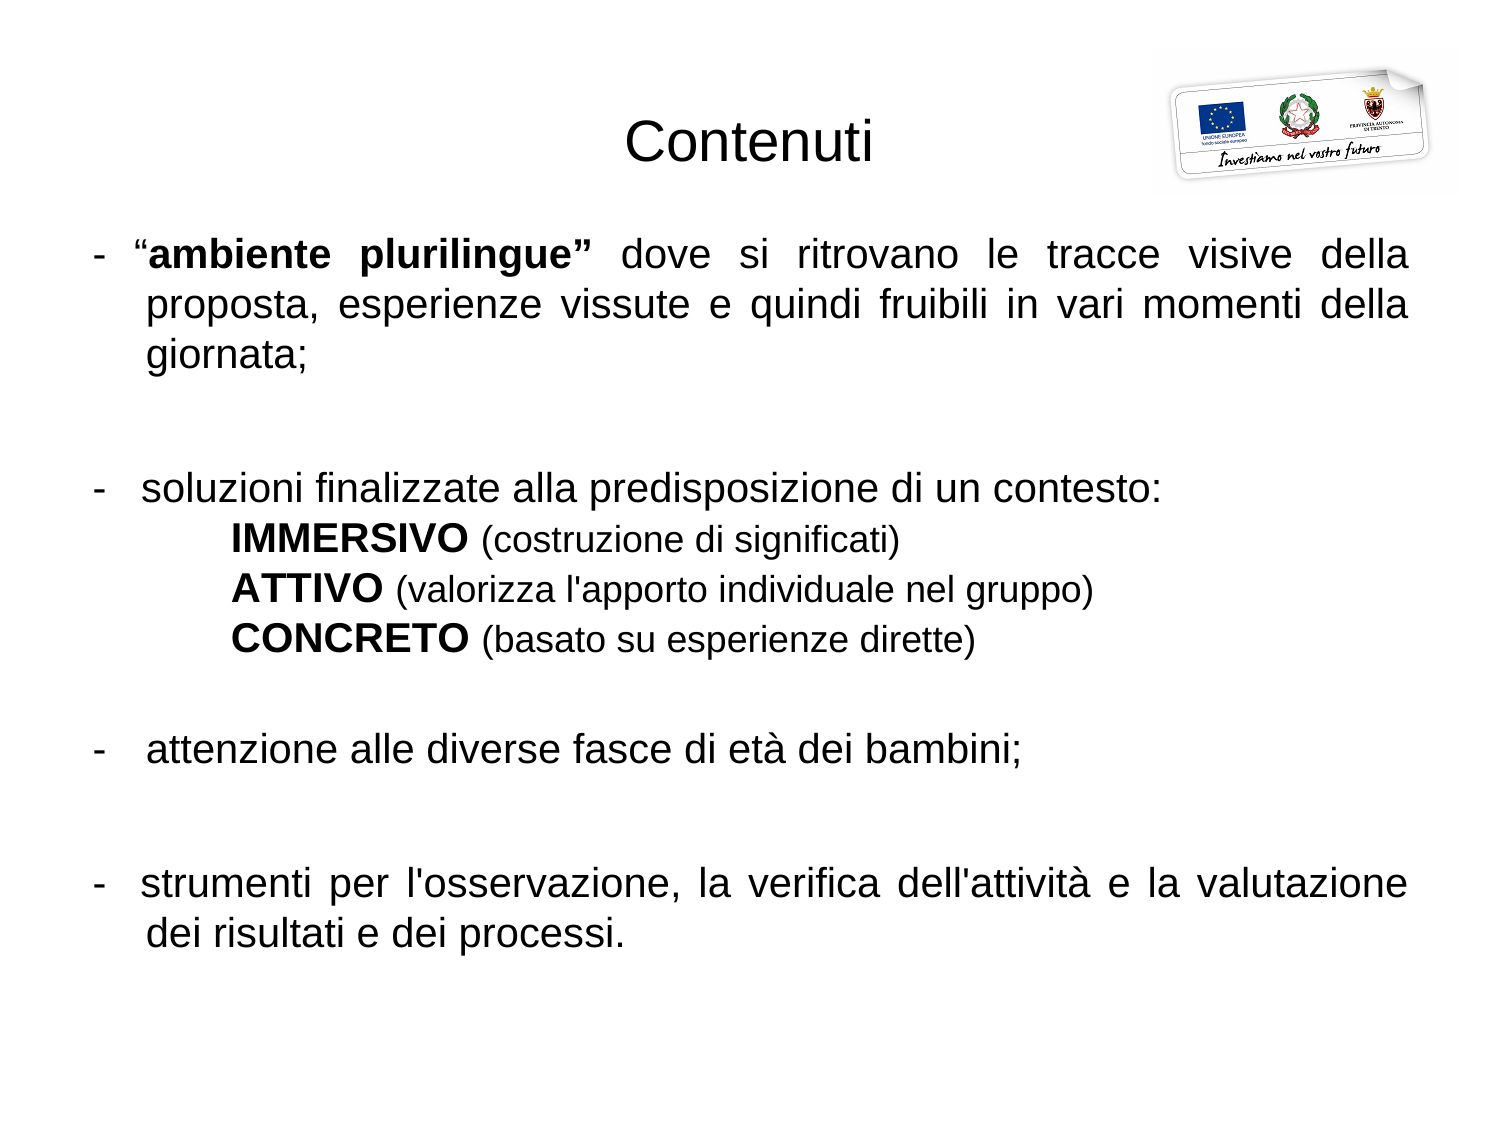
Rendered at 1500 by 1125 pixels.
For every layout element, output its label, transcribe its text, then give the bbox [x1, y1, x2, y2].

picture [1151, 48, 1459, 196]
list - “ambiente plurilingue” dove si ritrovano le tracce visive della proposta, esperienze vissute e quindi fruibili in vari momenti della giornata; - soluzioni finalizzate alla predisposizione di un contesto: IMMERSIVO (costruzione di significati) ATTIVO (valorizza l'apporto individuale nel gruppo) CONCRETO (basato su esperienze dirette) - attenzione alle diverse fasce di età dei bambini; - strumenti per l'osservazione, la verifica dell'attività e la valutazione dei risultati e dei processi. [74, 219, 1425, 1099]
title Contenuti [74, 45, 1425, 219]
